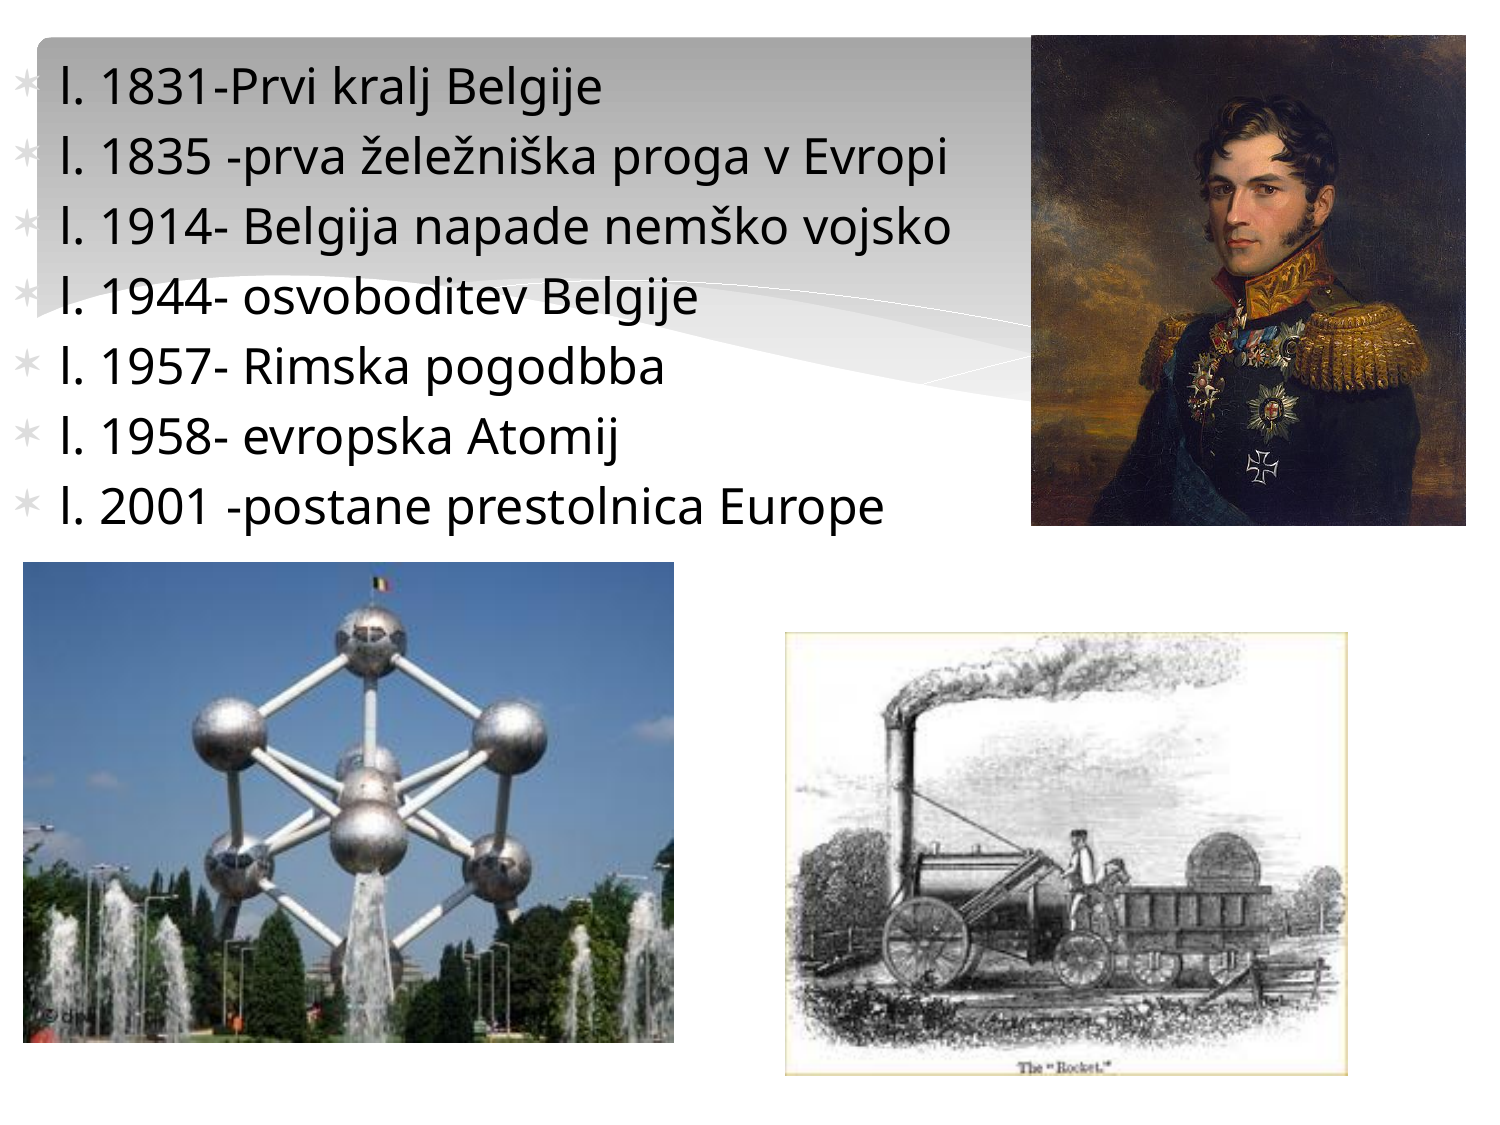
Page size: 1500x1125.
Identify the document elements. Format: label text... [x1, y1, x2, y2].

picture [23, 562, 674, 1043]
list l. 1831-Prvi kralj Belgije l. 1835 -prva želežniška proga v Evropi l. 1914- Belgija napade nemško vojsko l. 1944- osvoboditev Belgije l. 1957- Rimska pogodbba l. 1958- evropska Atomij l. 2001 -postane prestolnica Europe [0, 46, 1216, 613]
picture [785, 632, 1348, 1076]
picture [1031, 35, 1466, 526]
